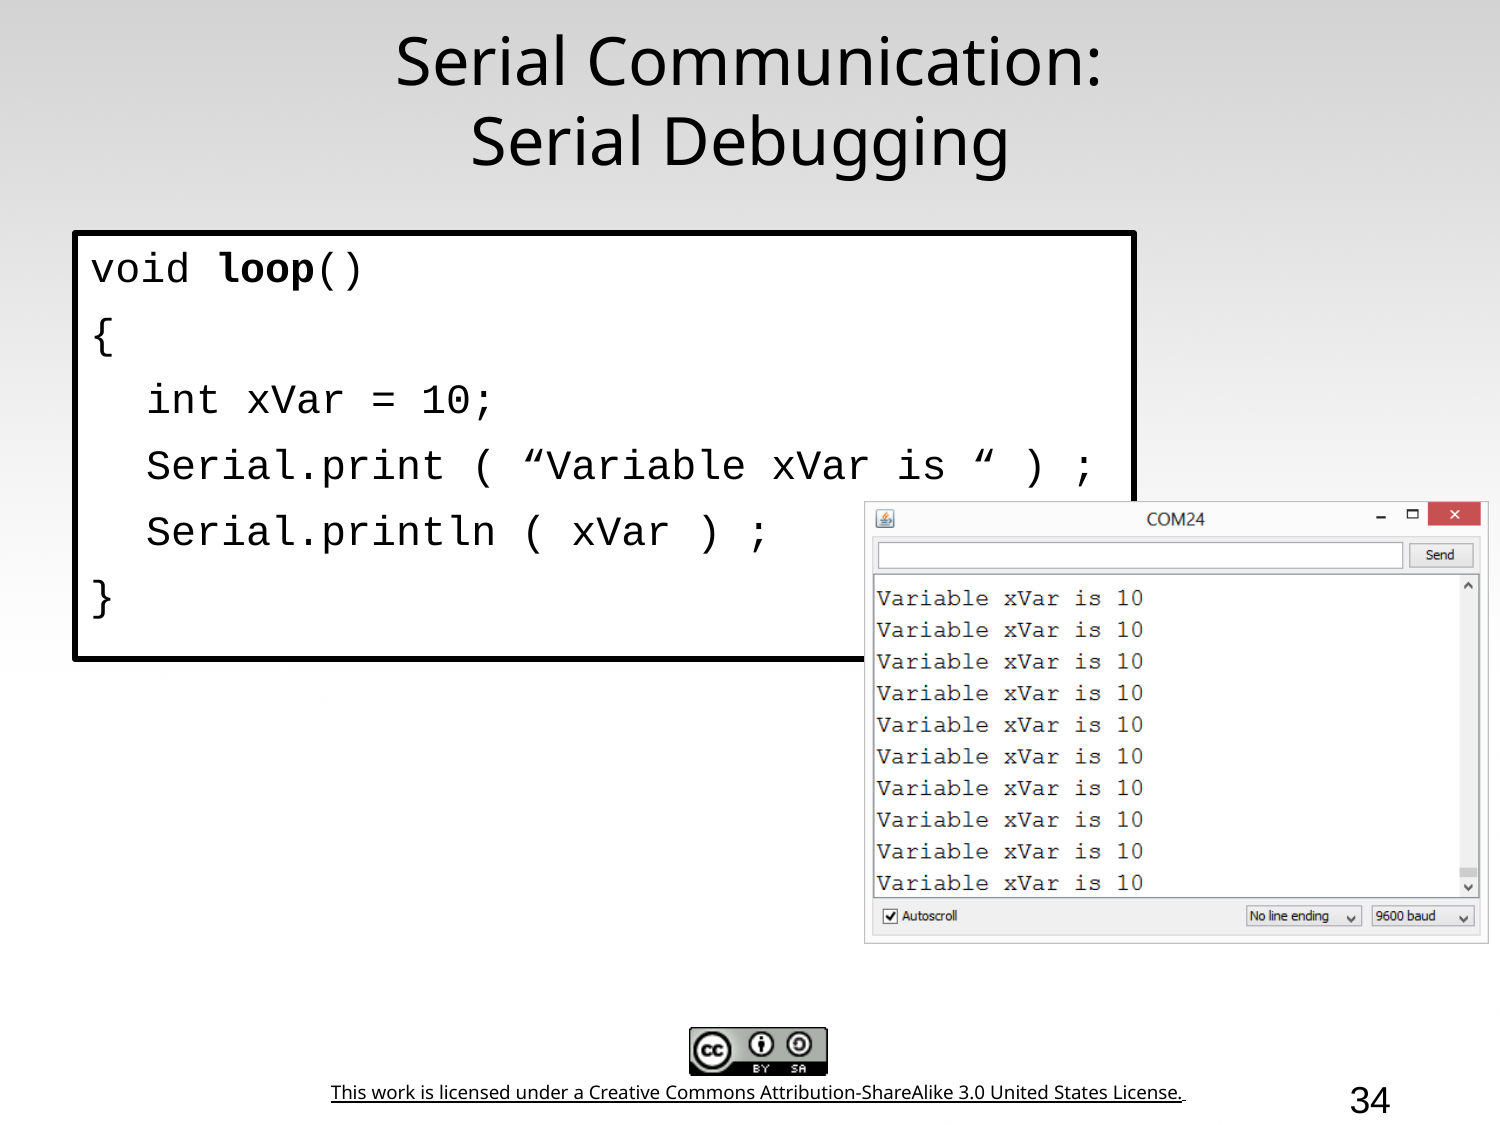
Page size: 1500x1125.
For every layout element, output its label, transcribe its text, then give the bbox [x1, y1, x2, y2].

picture [0, 0, 1500, 1125]
list void loop() { int xVar = 10; Serial.print ( “Variable xVar is “ ) ; Serial.println ( xVar ) ; } [75, 233, 1134, 660]
title Serial Communication: Serial Debugging [112, 5, 1388, 193]
